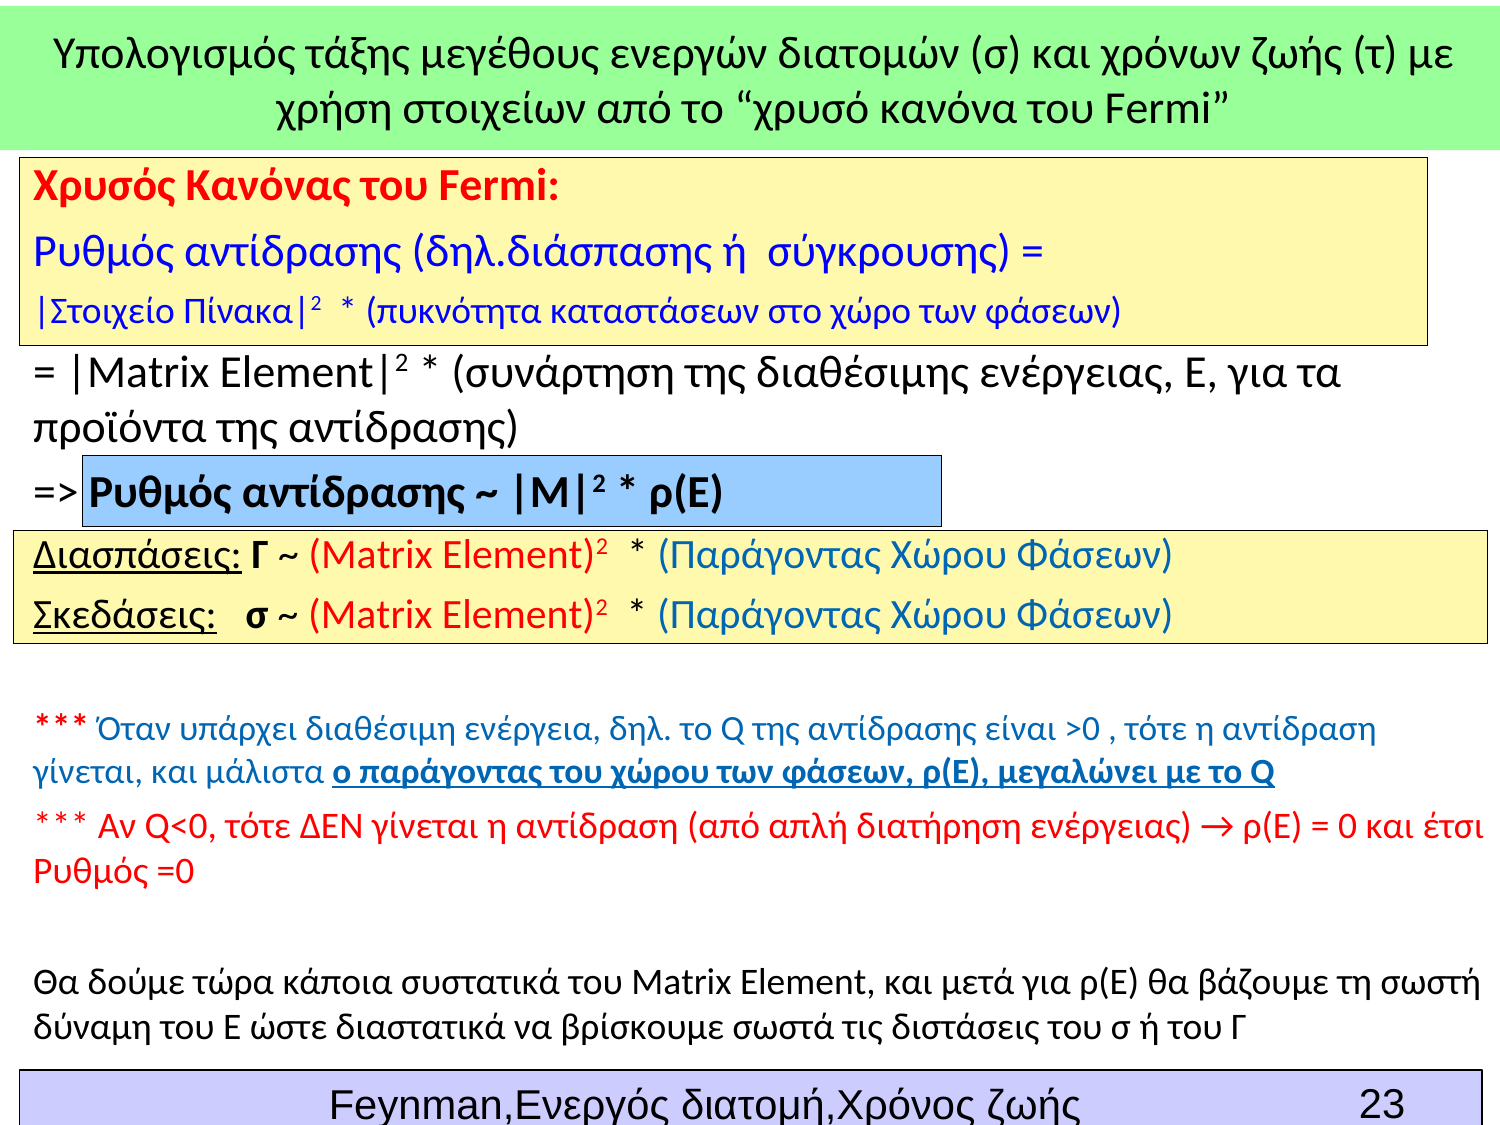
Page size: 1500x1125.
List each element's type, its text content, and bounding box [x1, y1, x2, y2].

text_box Υπολογισμός τάξης μεγέθους ενεργών διατομών (σ) και χρόνων ζωής (τ) με χρήση στοιχείων από το “χρυσό κανόνα του Fermi” [0, 5, 1500, 151]
text_box [13, 530, 1488, 644]
text_box Χρυσός Κανόνας του Fermi: Ρυθμός αντίδρασης (δηλ.διάσπασης ή σύγκρουσης) = |Στοιχείο Πίνακα|2 * (πυκνότητα καταστάσεων στο χώρο των φάσεων) = |Μatrix Element|2 * (συνάρτηση της διαθέσιμης ενέργειας, E, για τα προϊόντα της αντίδρασης) => Ρυθμός αντίδρασης ~ |Μ|2 * ρ(Ε) Διασπάσεις: Γ ~ (Matrix Element)2 * (Παράγοντας Χώρου Φάσεων) Σκεδάσεις: σ ~ (Matrix Element)2 * (Παράγοντας Χώρου Φάσεων) *** Όταν υπάρχει διαθέσιμη ενέργεια, δηλ. το Q της αντίδρασης είναι >0 , τότε η αντίδραση γίνεται, και μάλιστα ο παράγοντας του χώρου των φάσεων, ρ(Ε), μεγαλώνει με το Q *** Αν Q<0, τότε ΔΕΝ γίνεται η αντίδραση (από απλή διατήρηση ενέργειας) → ρ(Ε) = 0 και έτσι Ρυθμός =0 Θα δούμε τώρα κάποια συστατικά του Matrix Element, και μετά για ρ(Ε) θα βάζουμε τη σωστή δύναμη του E ώστε διαστατικά να βρίσκουμε σωστά τις διστάσεις του σ ή του Γ [18, 147, 1500, 581]
